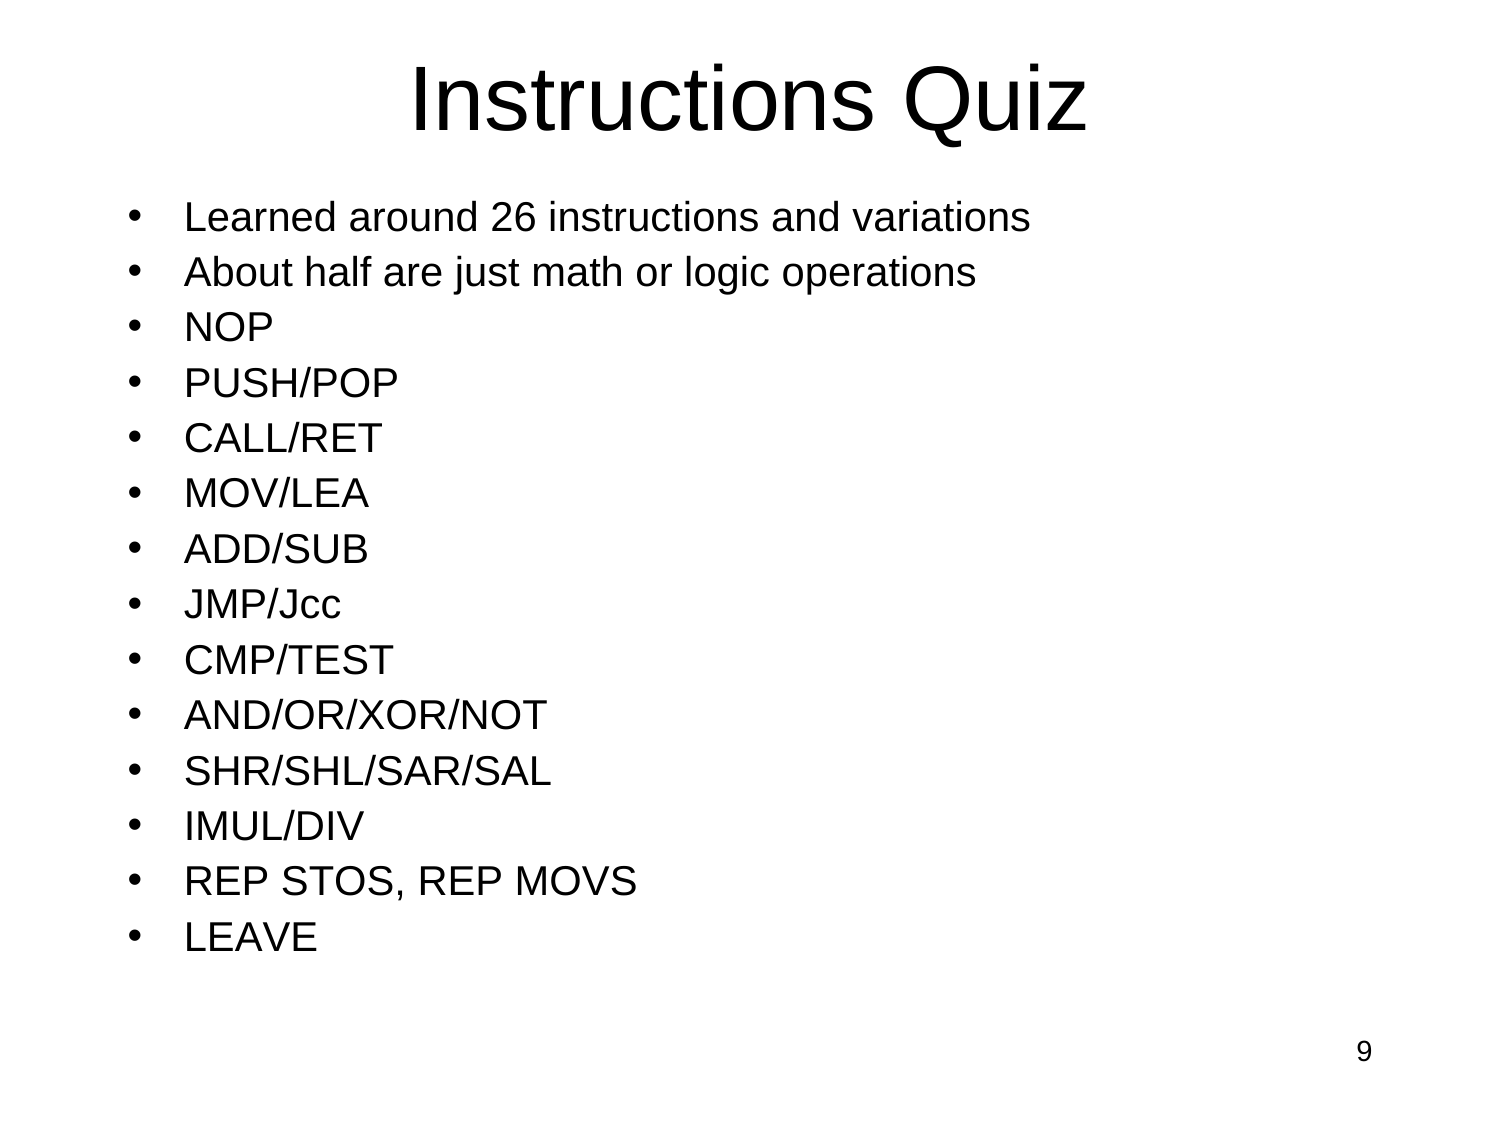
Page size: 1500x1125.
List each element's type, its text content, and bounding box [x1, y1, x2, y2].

list Learned around 26 instructions and variations About half are just math or logic operations NOP PUSH/POP CALL/RET MOV/LEA ADD/SUB JMP/Jcc CMP/TEST AND/OR/XOR/NOT SHR/SHL/SAR/SAL IMUL/DIV REP STOS, REP MOVS LEAVE [112, 187, 1388, 968]
text_box <number> [1074, 1025, 1388, 1101]
title Instructions Quiz [112, 0, 1388, 187]
